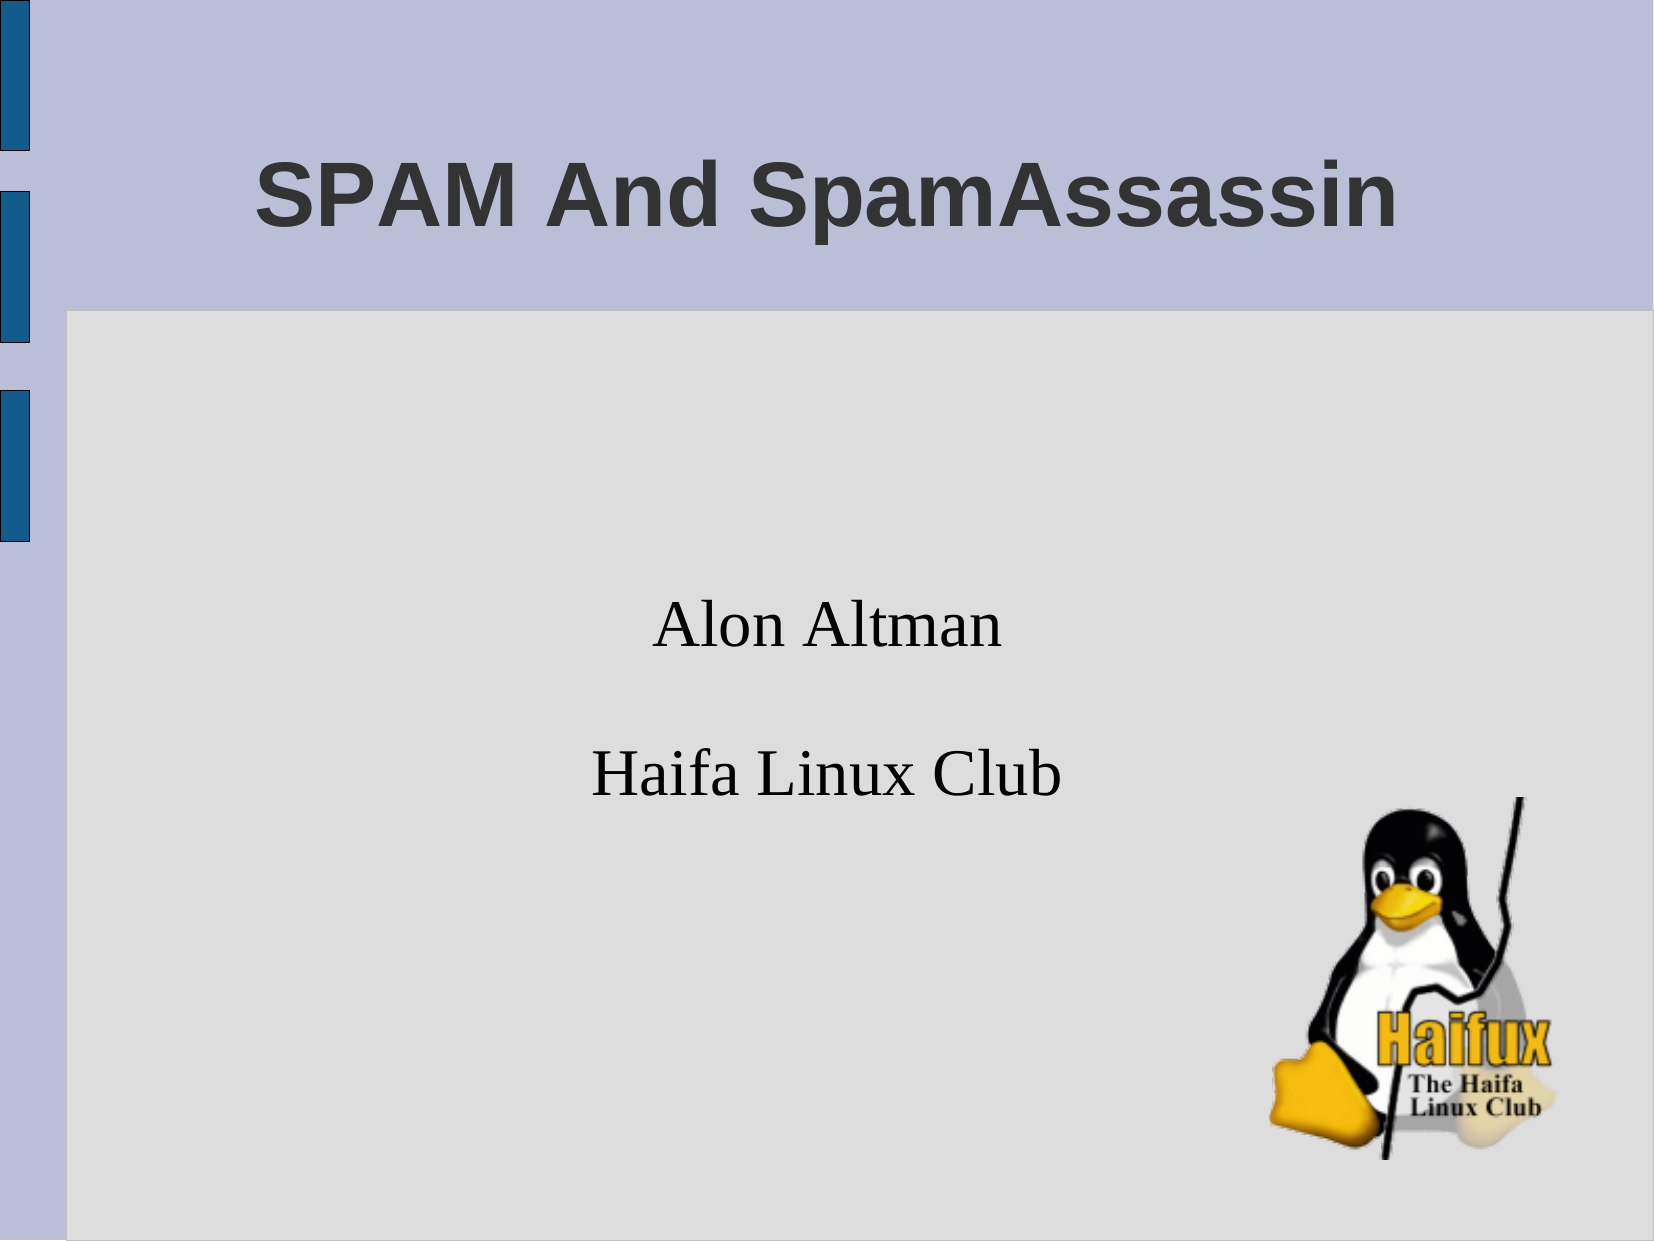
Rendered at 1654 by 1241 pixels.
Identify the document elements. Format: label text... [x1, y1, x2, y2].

title SPAM And SpamAssassin [121, 91, 1534, 299]
subtitle Alon Altman Haifa Linux Club [121, 344, 1534, 1127]
picture [1269, 797, 1558, 1160]
